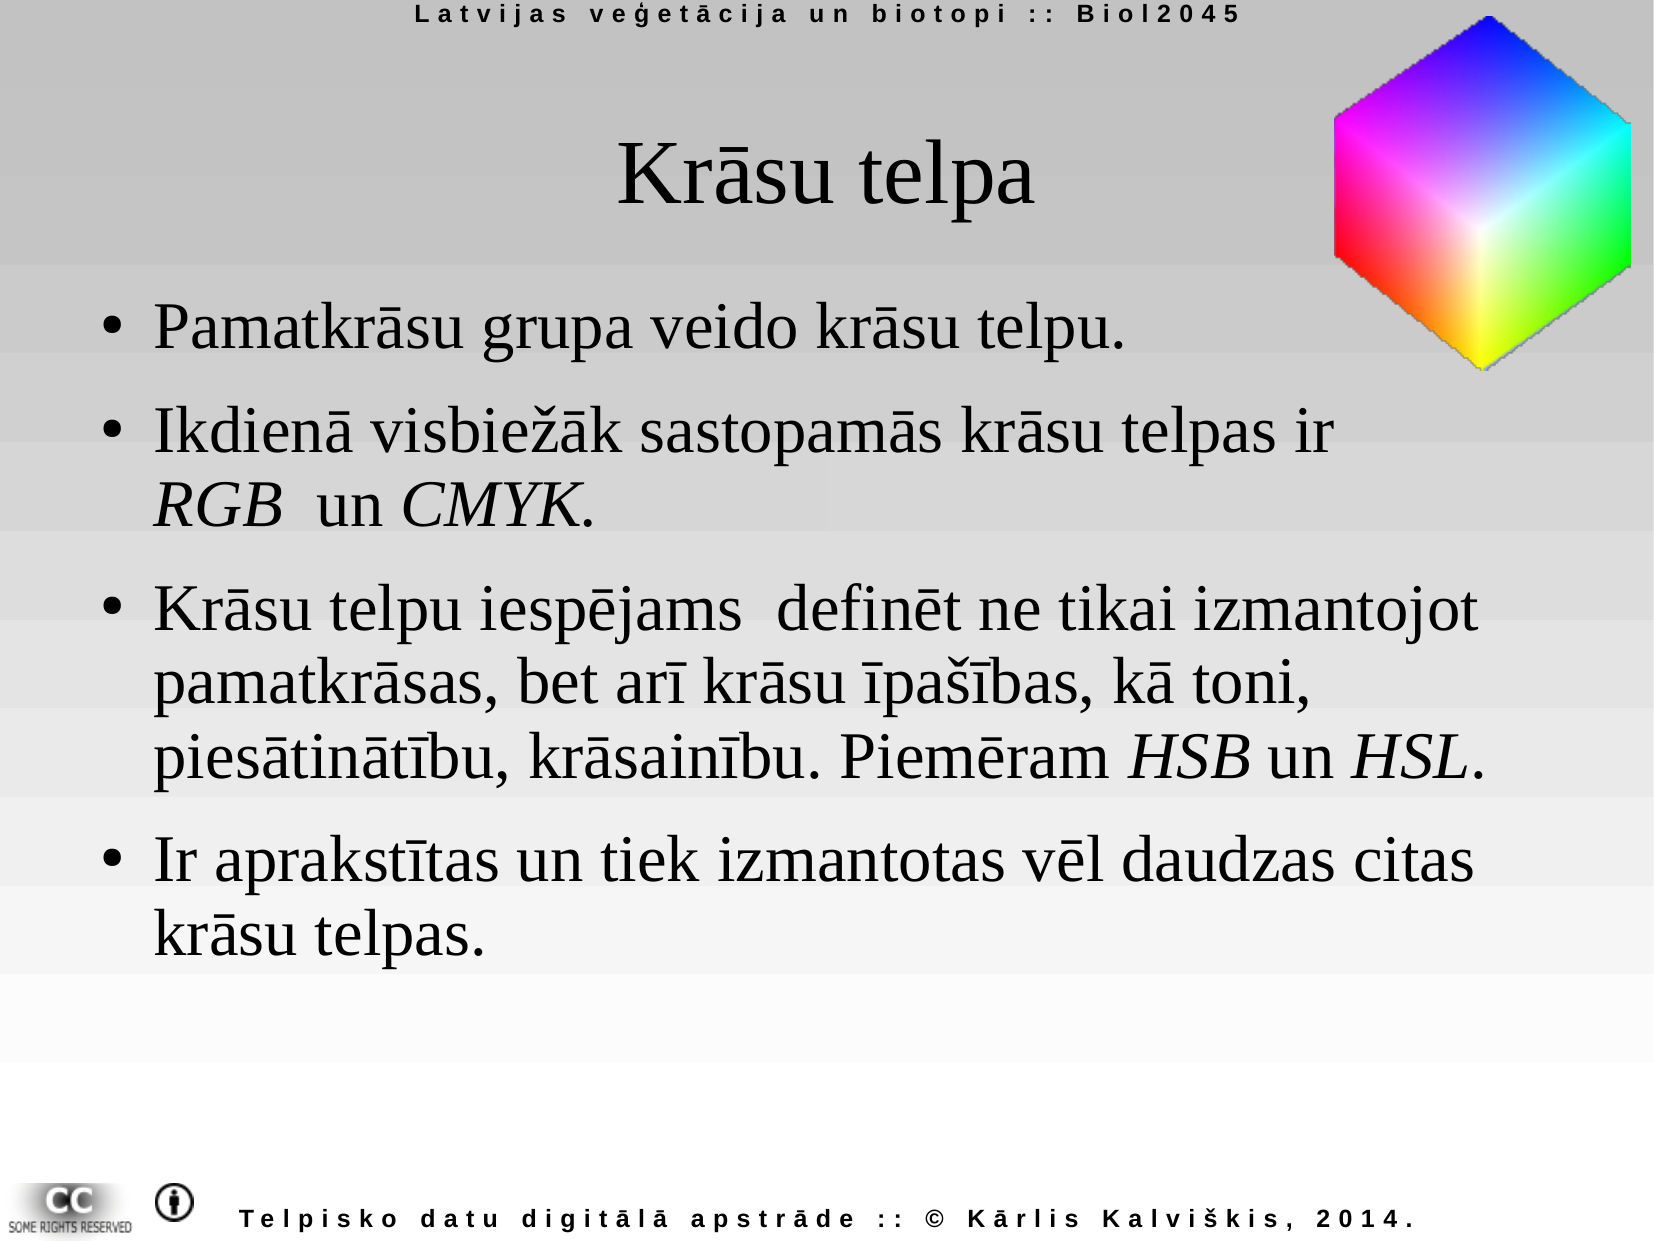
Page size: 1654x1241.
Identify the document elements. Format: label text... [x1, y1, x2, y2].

title Krāsu telpa [29, 49, 1334, 296]
picture [0, 0, 1654, 1241]
list Pamatkrāsu grupa veido krāsu telpu. Ikdienā visbiežāk sastopamās krāsu telpas ir RGB un CMYK. Krāsu telpu iespējams definēt ne tikai izmantojot pamatkrāsas, bet arī krāsu īpašības, kā toni, piesātinātību, krāsainību. Piemēram HSB un HSL. Ir aprakstītas un tiek izmantotas vēl daudzas citas krāsu telpas. [82, 289, 1571, 1113]
